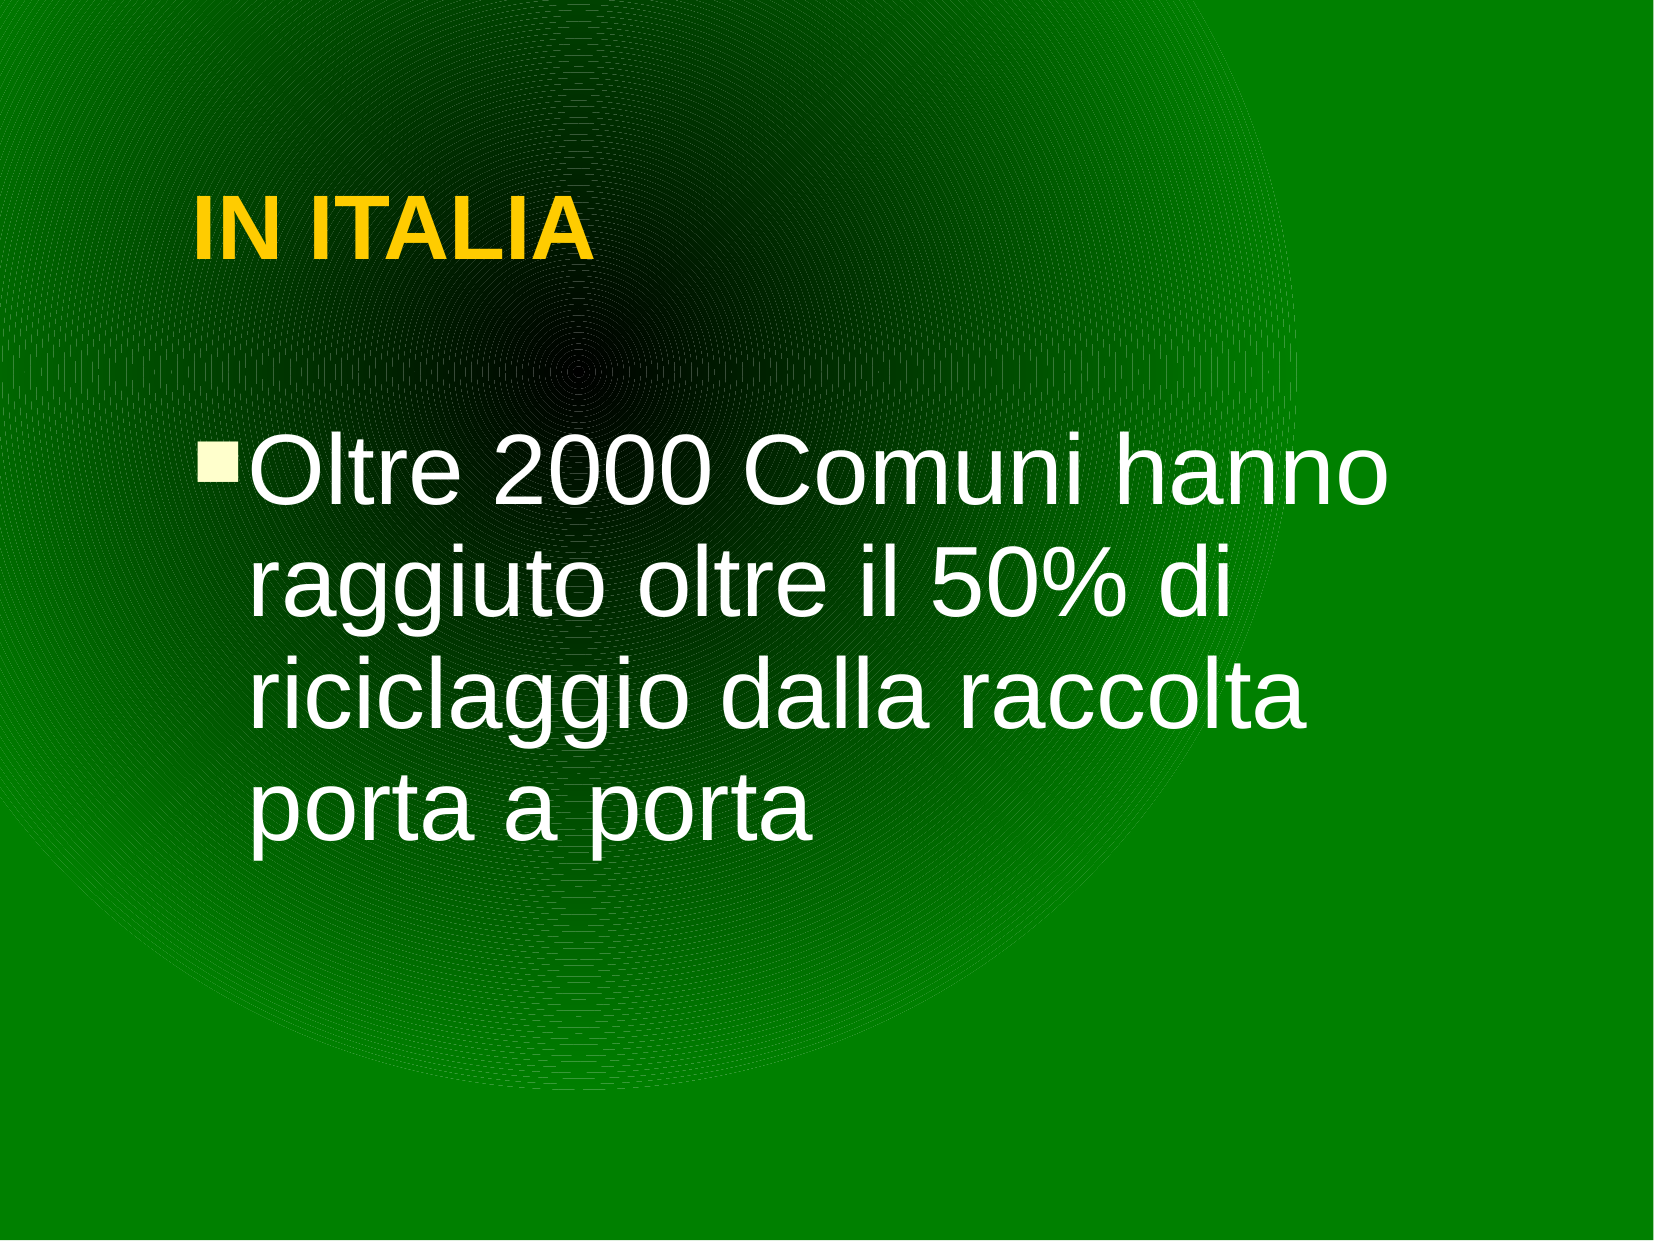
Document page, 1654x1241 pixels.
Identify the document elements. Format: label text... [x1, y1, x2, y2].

list Oltre 2000 Comuni hanno raggiuto oltre il 50% di riciclaggio dalla raccolta porta a porta [177, 406, 1415, 1063]
title IN ITALIA [177, 147, 1415, 308]
